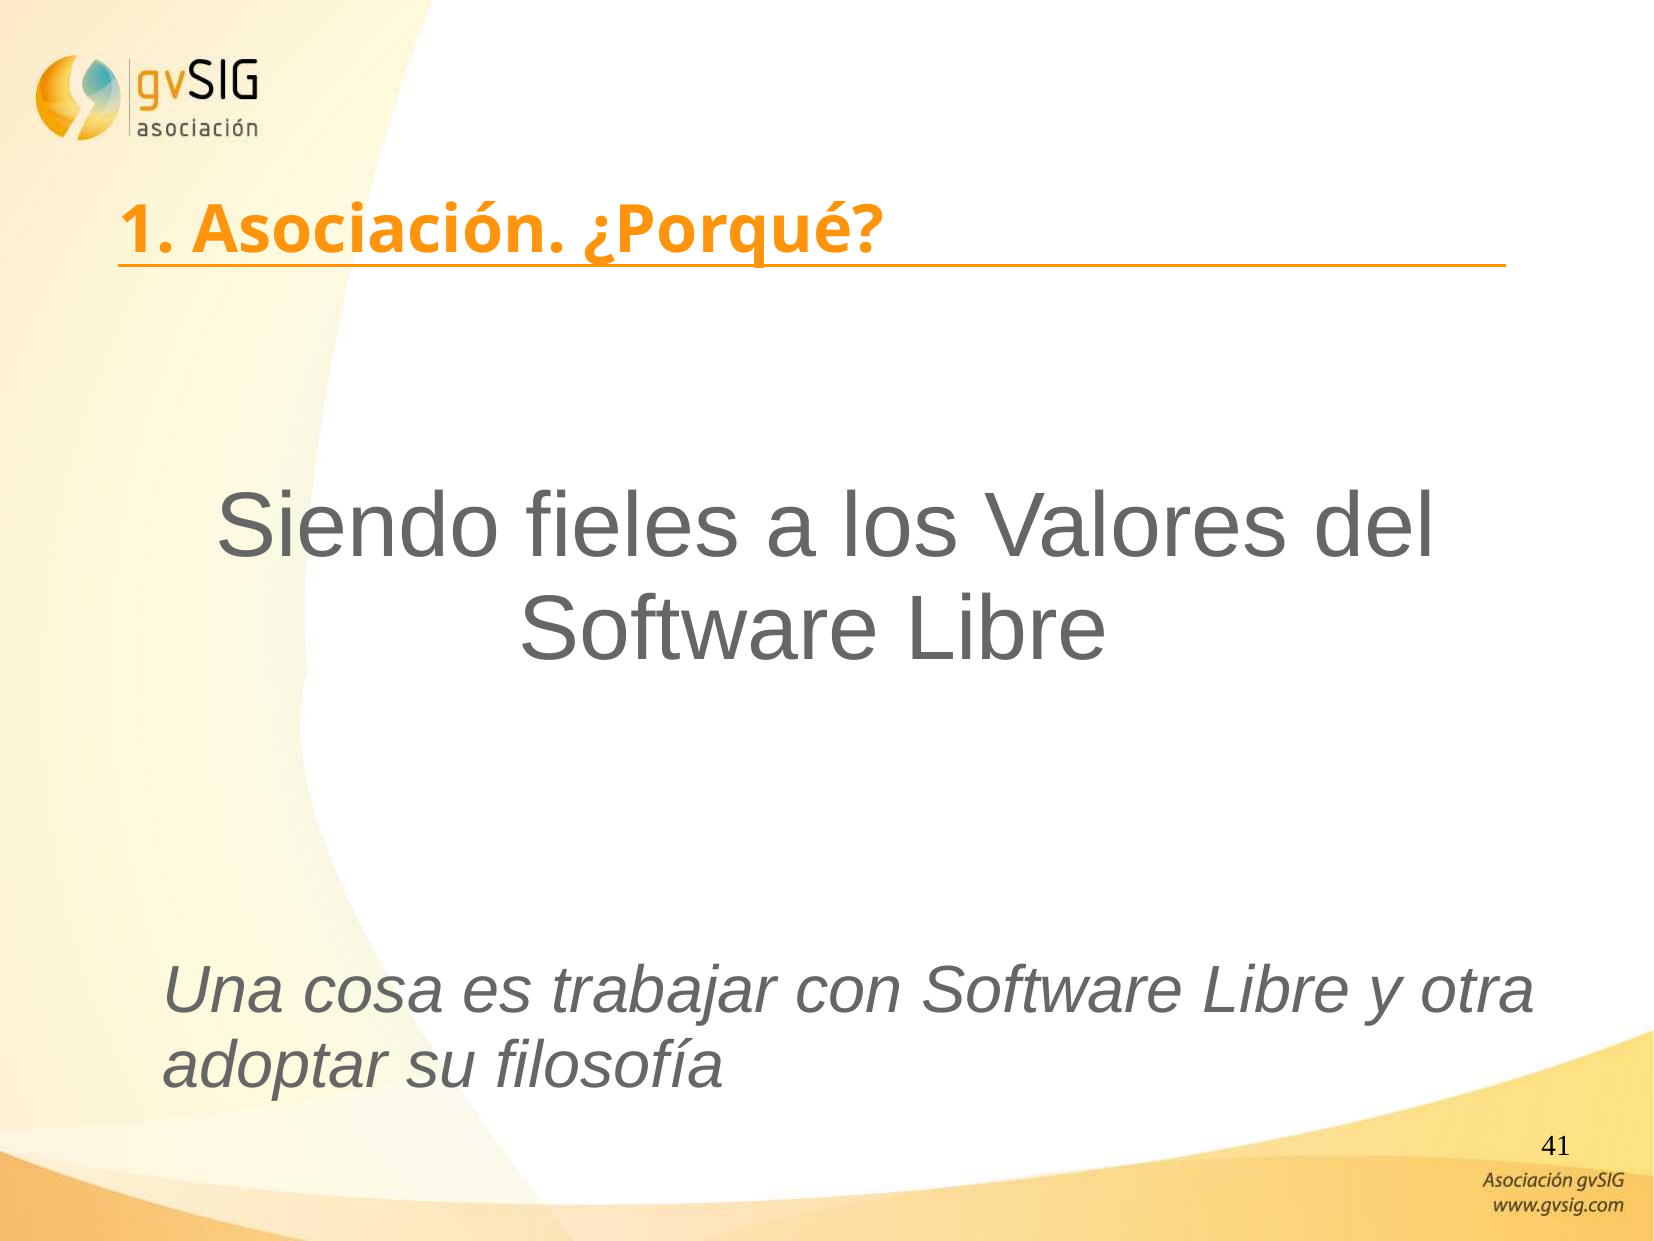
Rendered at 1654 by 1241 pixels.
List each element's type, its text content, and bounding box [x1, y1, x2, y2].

picture [0, 0, 1654, 1241]
text_box Siendo fieles a los Valores del Software Libre [147, 466, 1506, 687]
title 1. Asociación. ¿Porqué? [118, 177, 1607, 276]
text_box Una cosa es trabajar con Software Libre y otra adoptar su filosofía [147, 944, 1565, 1110]
